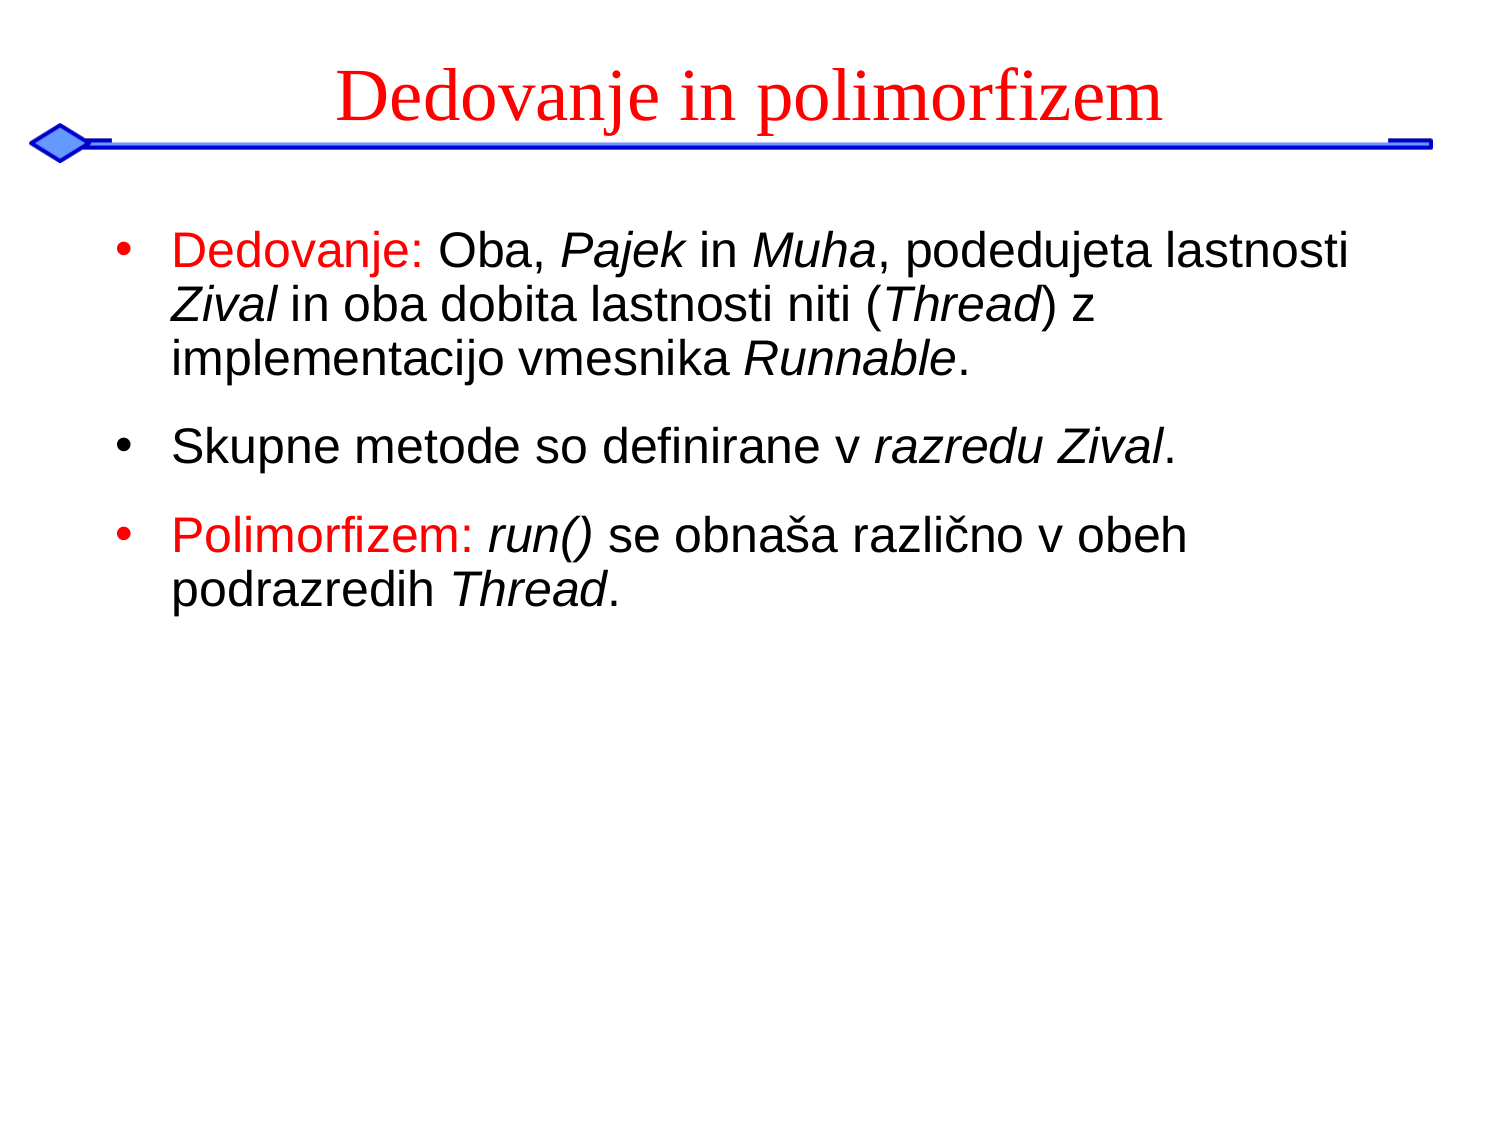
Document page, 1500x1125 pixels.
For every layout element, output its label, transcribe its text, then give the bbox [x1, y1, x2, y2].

text_box Dedovanje: Oba, Pajek in Muha, podedujeta lastnosti Zival in oba dobita lastnosti niti (Thread) z implementacijo vmesnika Runnable. Skupne metode so definirane v razredu Zival. Polimorfizem: run() se obnaša različno v obeh podrazredih Thread. [100, 216, 1389, 1042]
picture [28, 122, 1434, 164]
title Dedovanje in polimorfizem [111, 37, 1389, 143]
